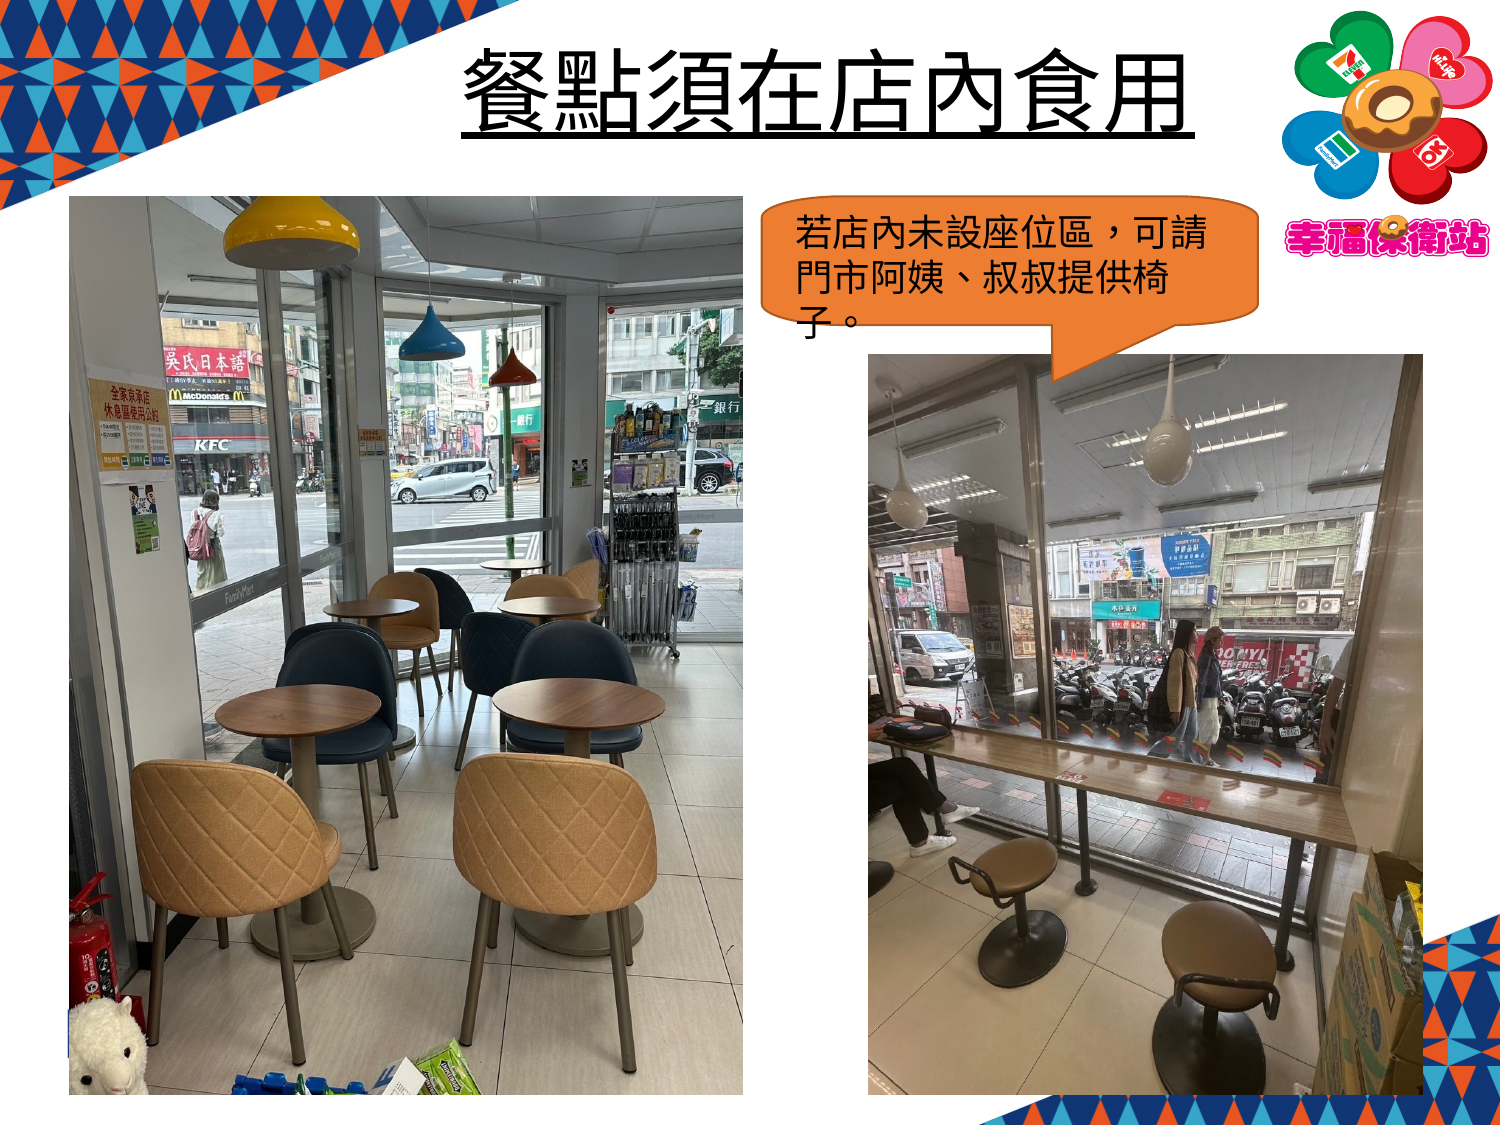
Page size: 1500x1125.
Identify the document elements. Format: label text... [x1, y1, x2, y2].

text_box [1121, 1042, 1459, 1103]
text_box 若店內未設座位區，可請門市阿姨、叔叔提供椅子。 [761, 196, 1258, 383]
title 餐點須在店內食用 [445, 19, 1459, 173]
picture [69, 196, 743, 1095]
picture [868, 354, 1423, 1095]
